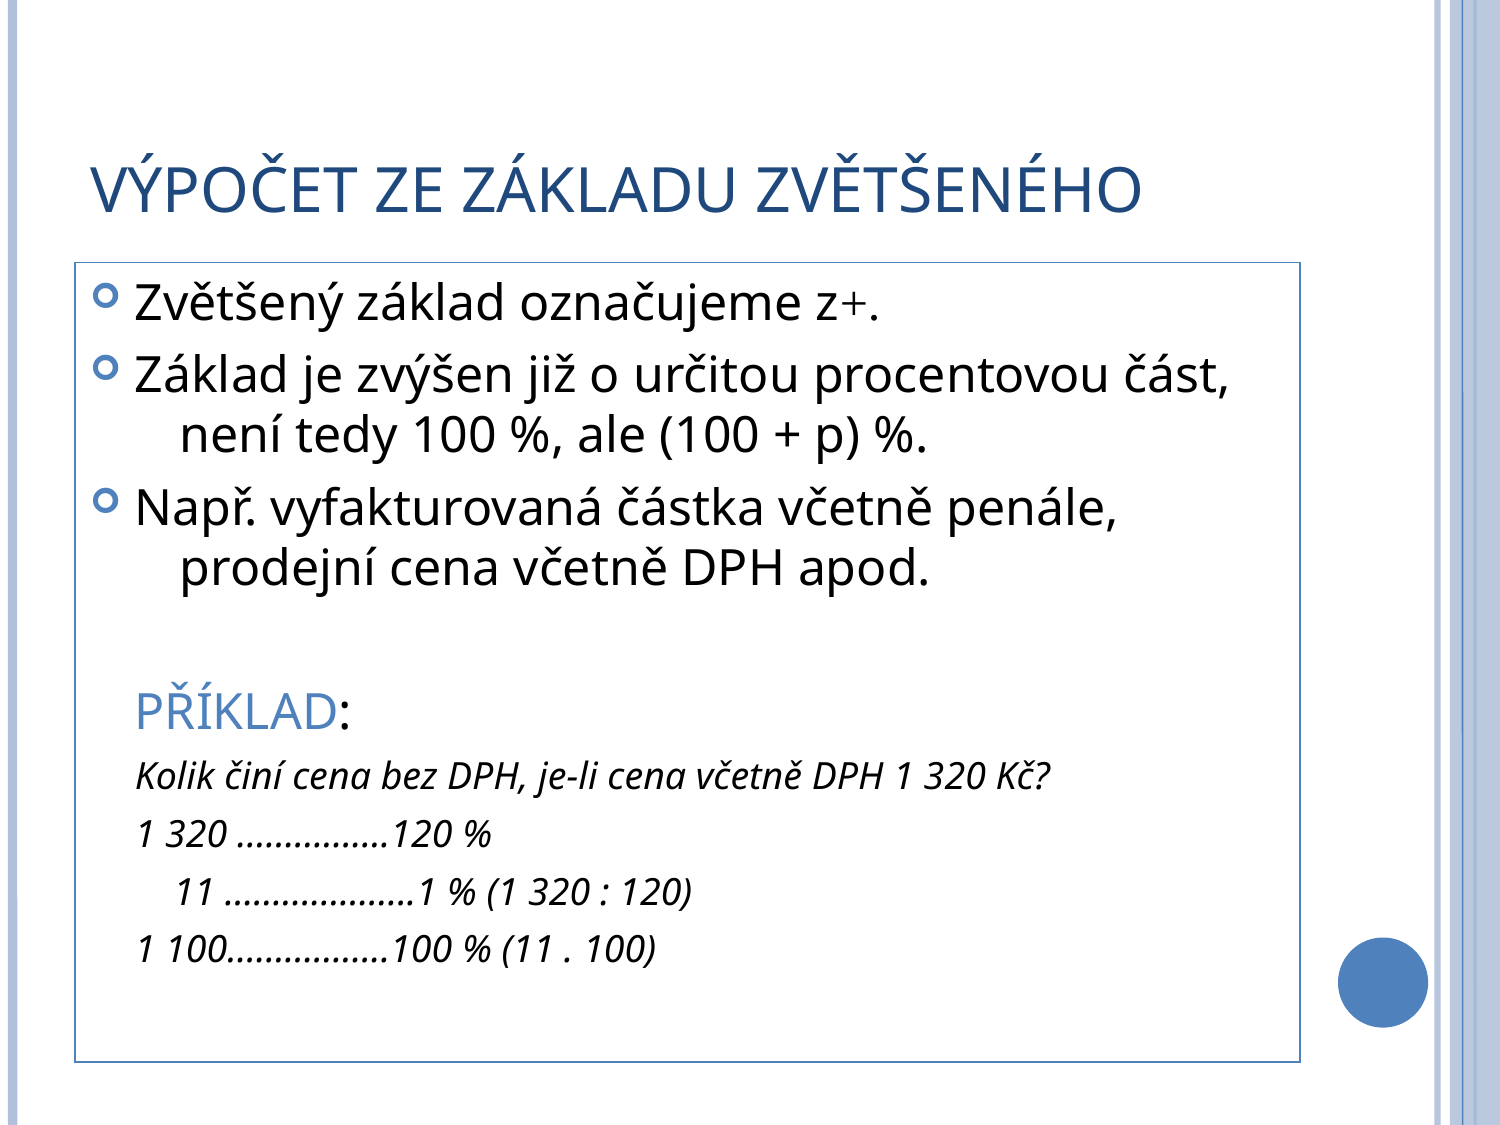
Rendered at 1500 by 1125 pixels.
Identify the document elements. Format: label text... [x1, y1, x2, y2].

title Výpočet ze základu zvětšeného [75, 45, 1300, 233]
list Zvětšený základ označujeme z+. Základ je zvýšen již o určitou procentovou část, není tedy 100 %, ale (100 + p) %. Např. vyfakturovaná částka včetně penále, prodejní cena včetně DPH apod. PŘÍKLAD: Kolik činí cena bez DPH, je-li cena včetně DPH 1 320 Kč? 1 320 …………….120 % 11 ………………..1 % (1 320 : 120) 1 100……………..100 % (11 . 100) [75, 262, 1300, 1062]
